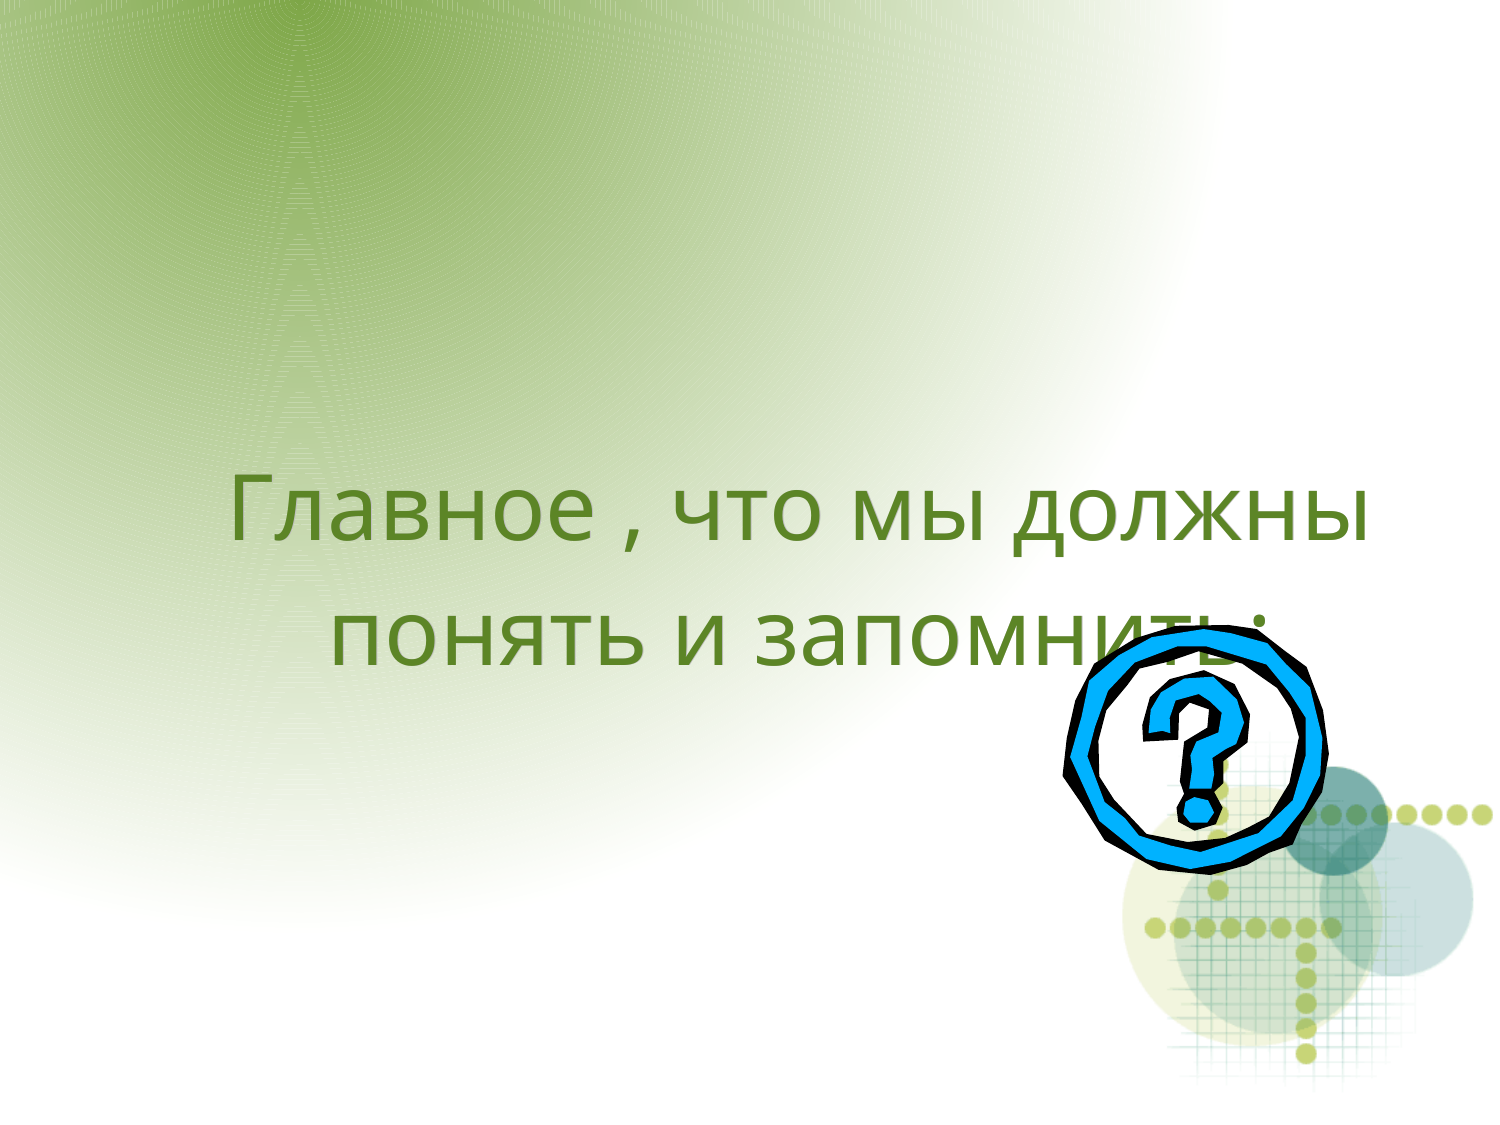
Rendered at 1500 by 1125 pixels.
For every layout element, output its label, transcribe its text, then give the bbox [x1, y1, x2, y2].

title Главное , что мы должны понять и запомнить: [162, 462, 1438, 700]
picture [1062, 624, 1500, 1098]
